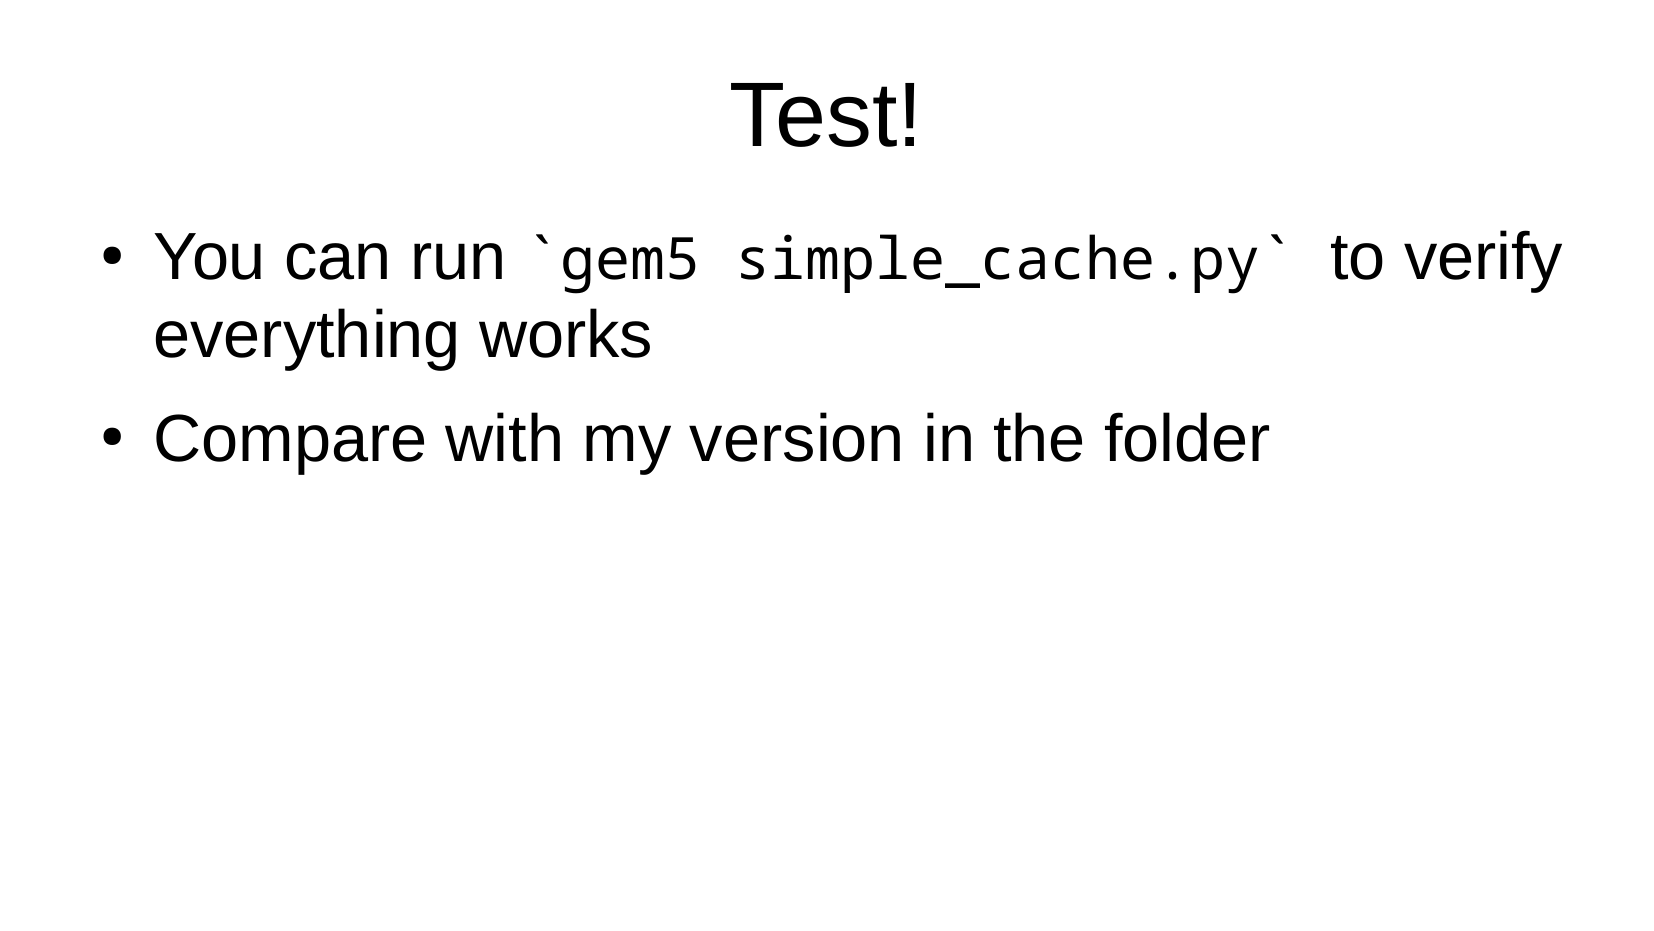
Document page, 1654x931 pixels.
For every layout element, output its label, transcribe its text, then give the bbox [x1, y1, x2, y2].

list You can run `gem5 simple_cache.py` to verify everything works Compare with my version in the folder [82, 217, 1576, 758]
title Test! [82, 37, 1571, 193]
